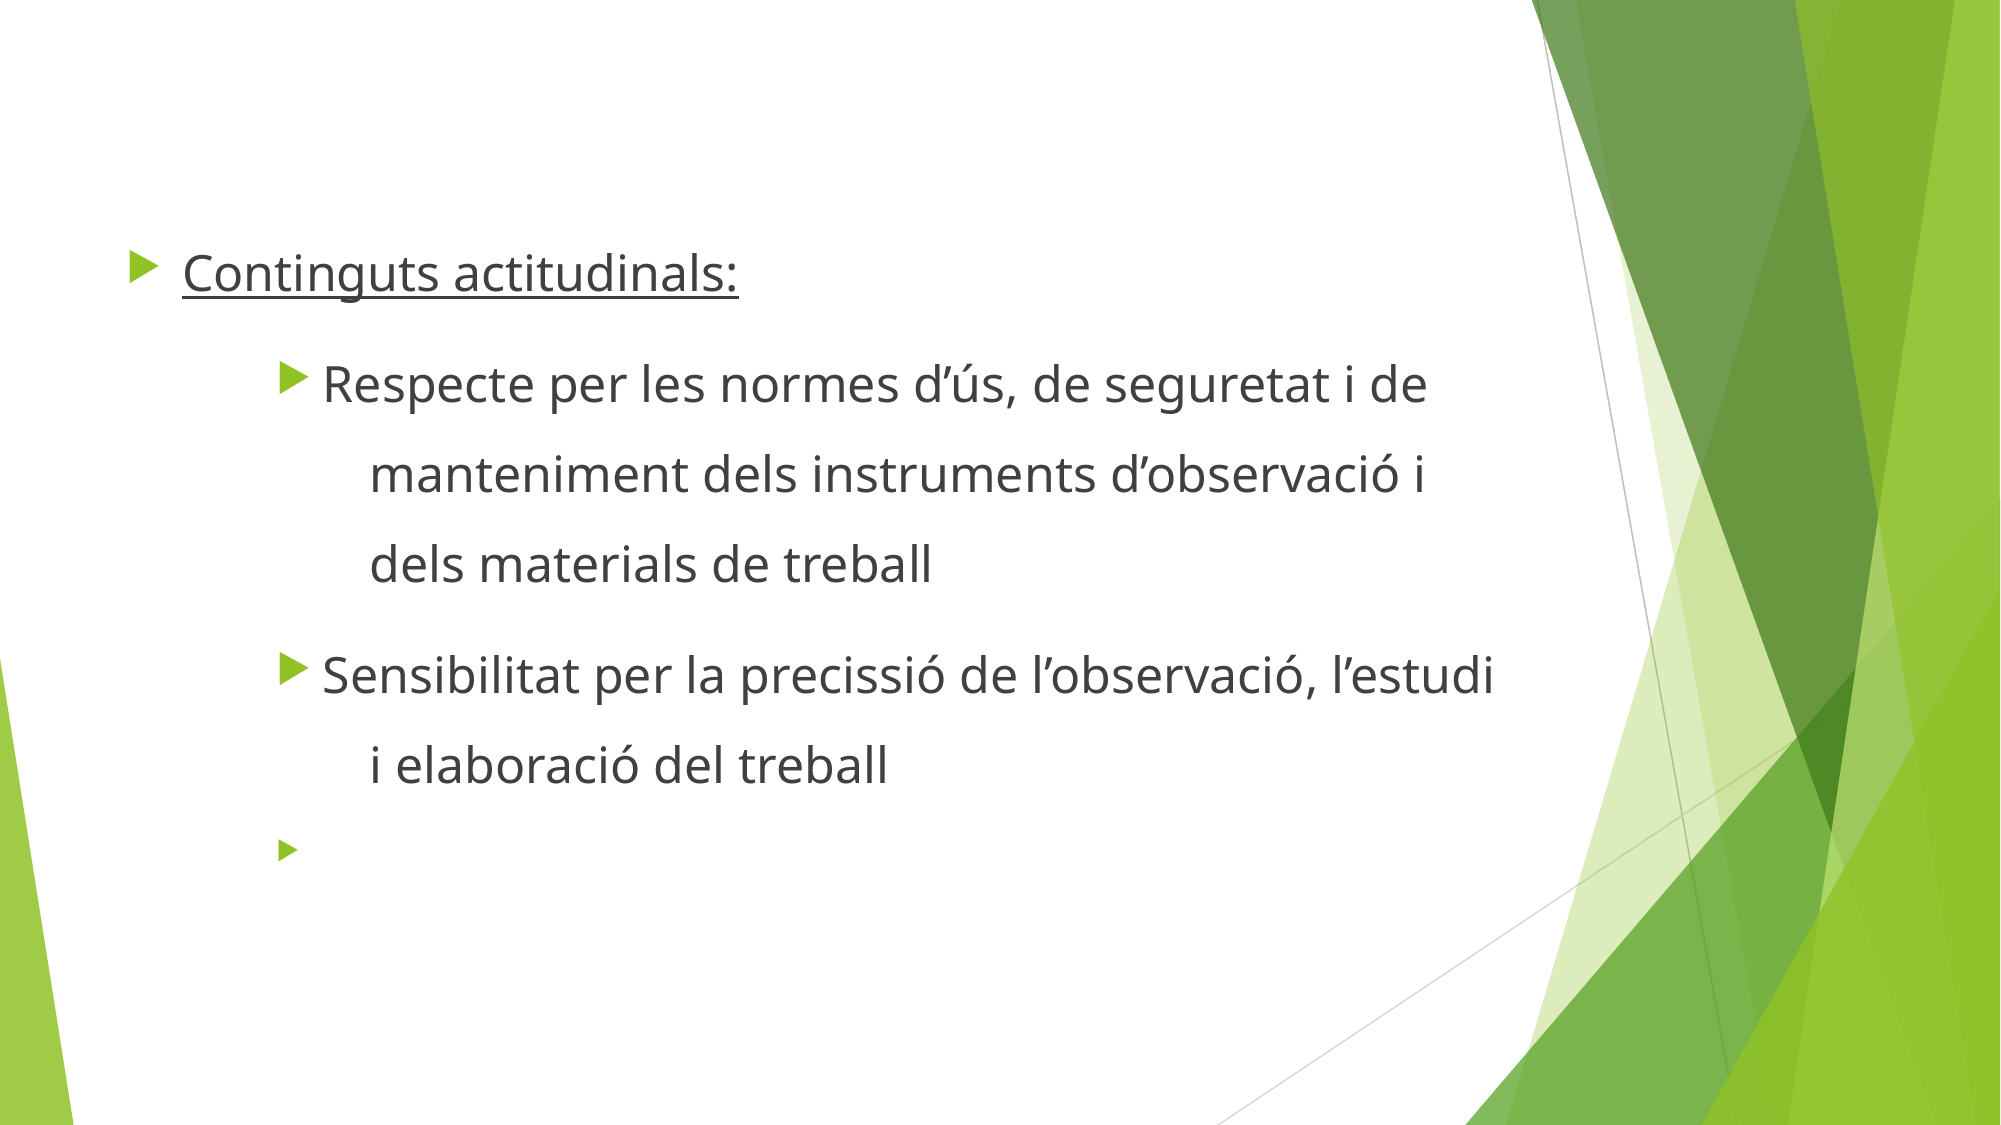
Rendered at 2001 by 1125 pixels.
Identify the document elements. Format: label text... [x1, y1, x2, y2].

list Continguts actitudinals: Respecte per les normes d’ús, de seguretat i de manteniment dels instruments d’observació i dels materials de treball Sensibilitat per la precissió de l’observació, l’estudi i elaboració del treball [111, 204, 1522, 992]
